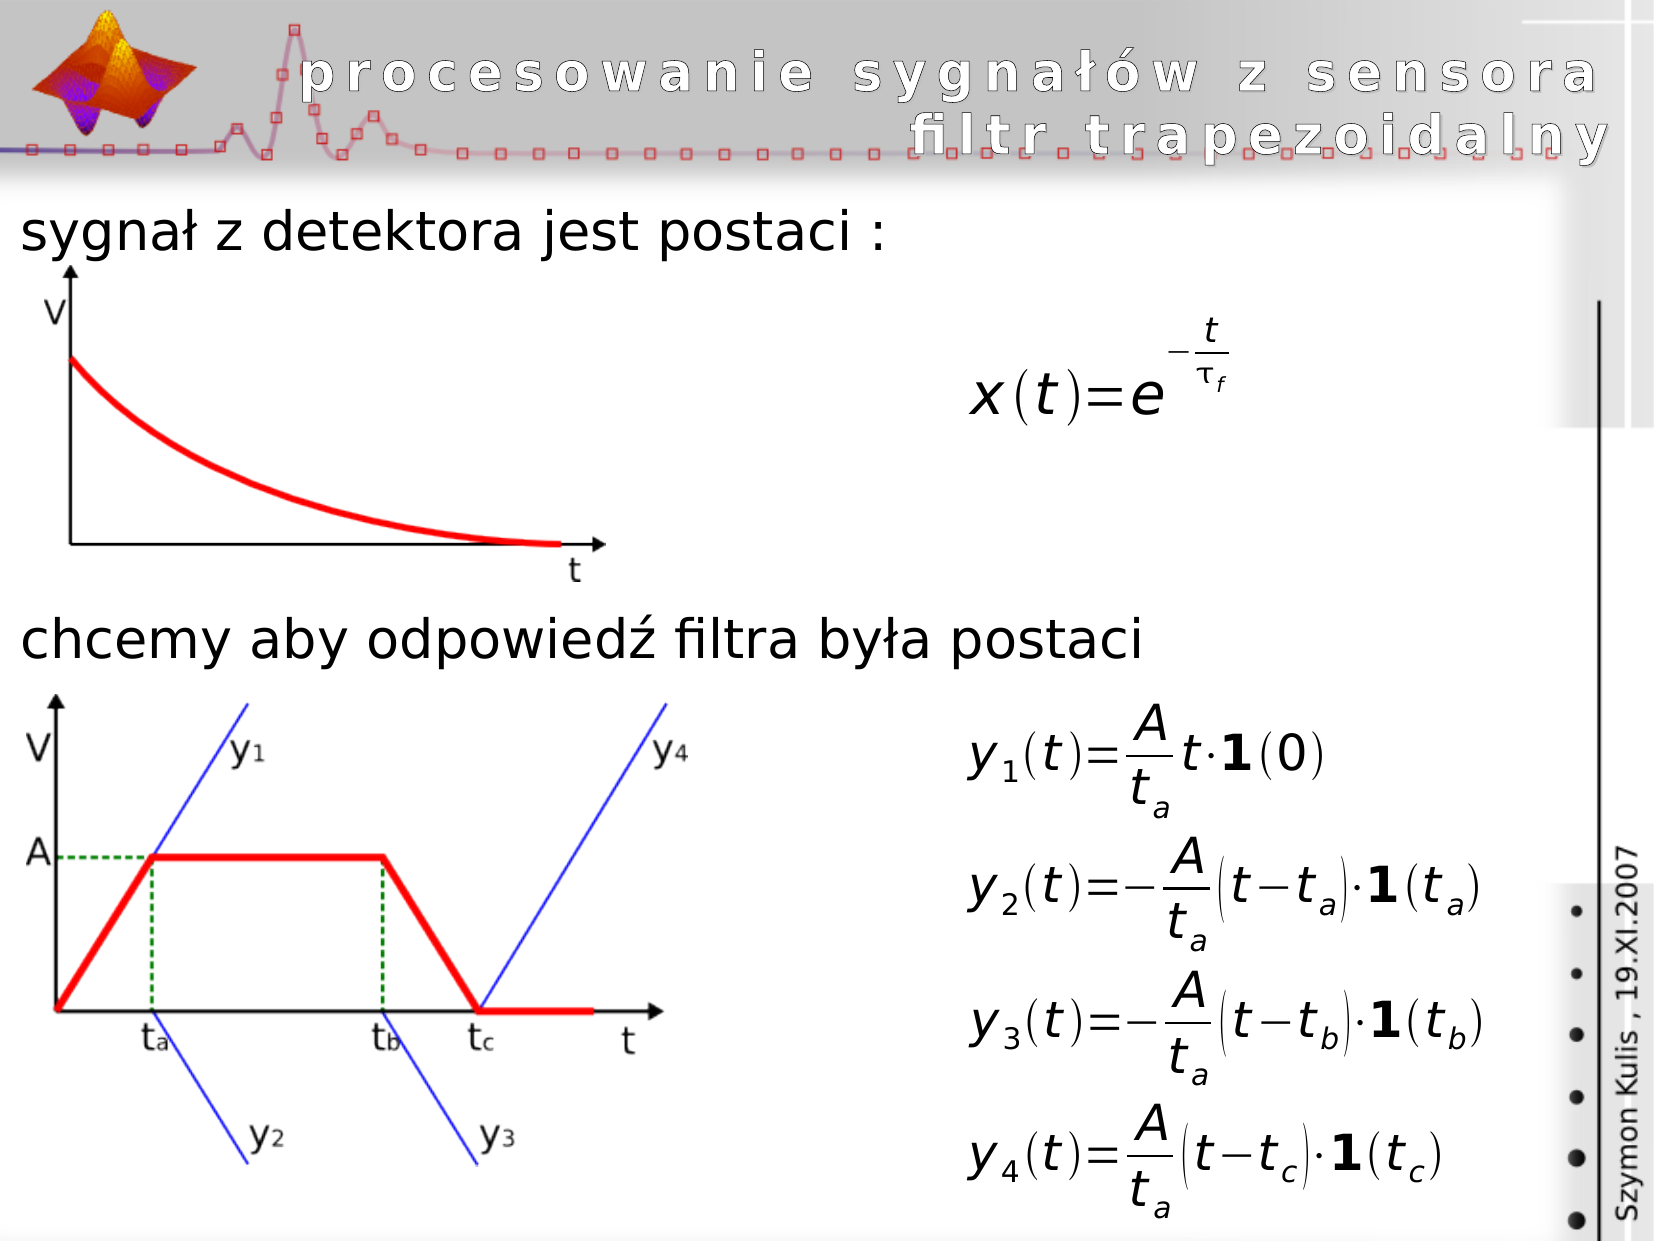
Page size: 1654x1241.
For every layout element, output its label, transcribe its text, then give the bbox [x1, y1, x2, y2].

chart [958, 693, 1488, 959]
list sygnał z detektora jest postaci : chcemy aby odpowiedź filtra była postaci [3, 200, 1492, 886]
chart [960, 961, 1492, 1093]
title procesowanie sygnałów z sensora filtr trapezoidalny [59, 29, 1610, 178]
picture [0, 0, 1654, 1241]
chart [959, 310, 1237, 430]
chart [958, 1094, 1450, 1226]
